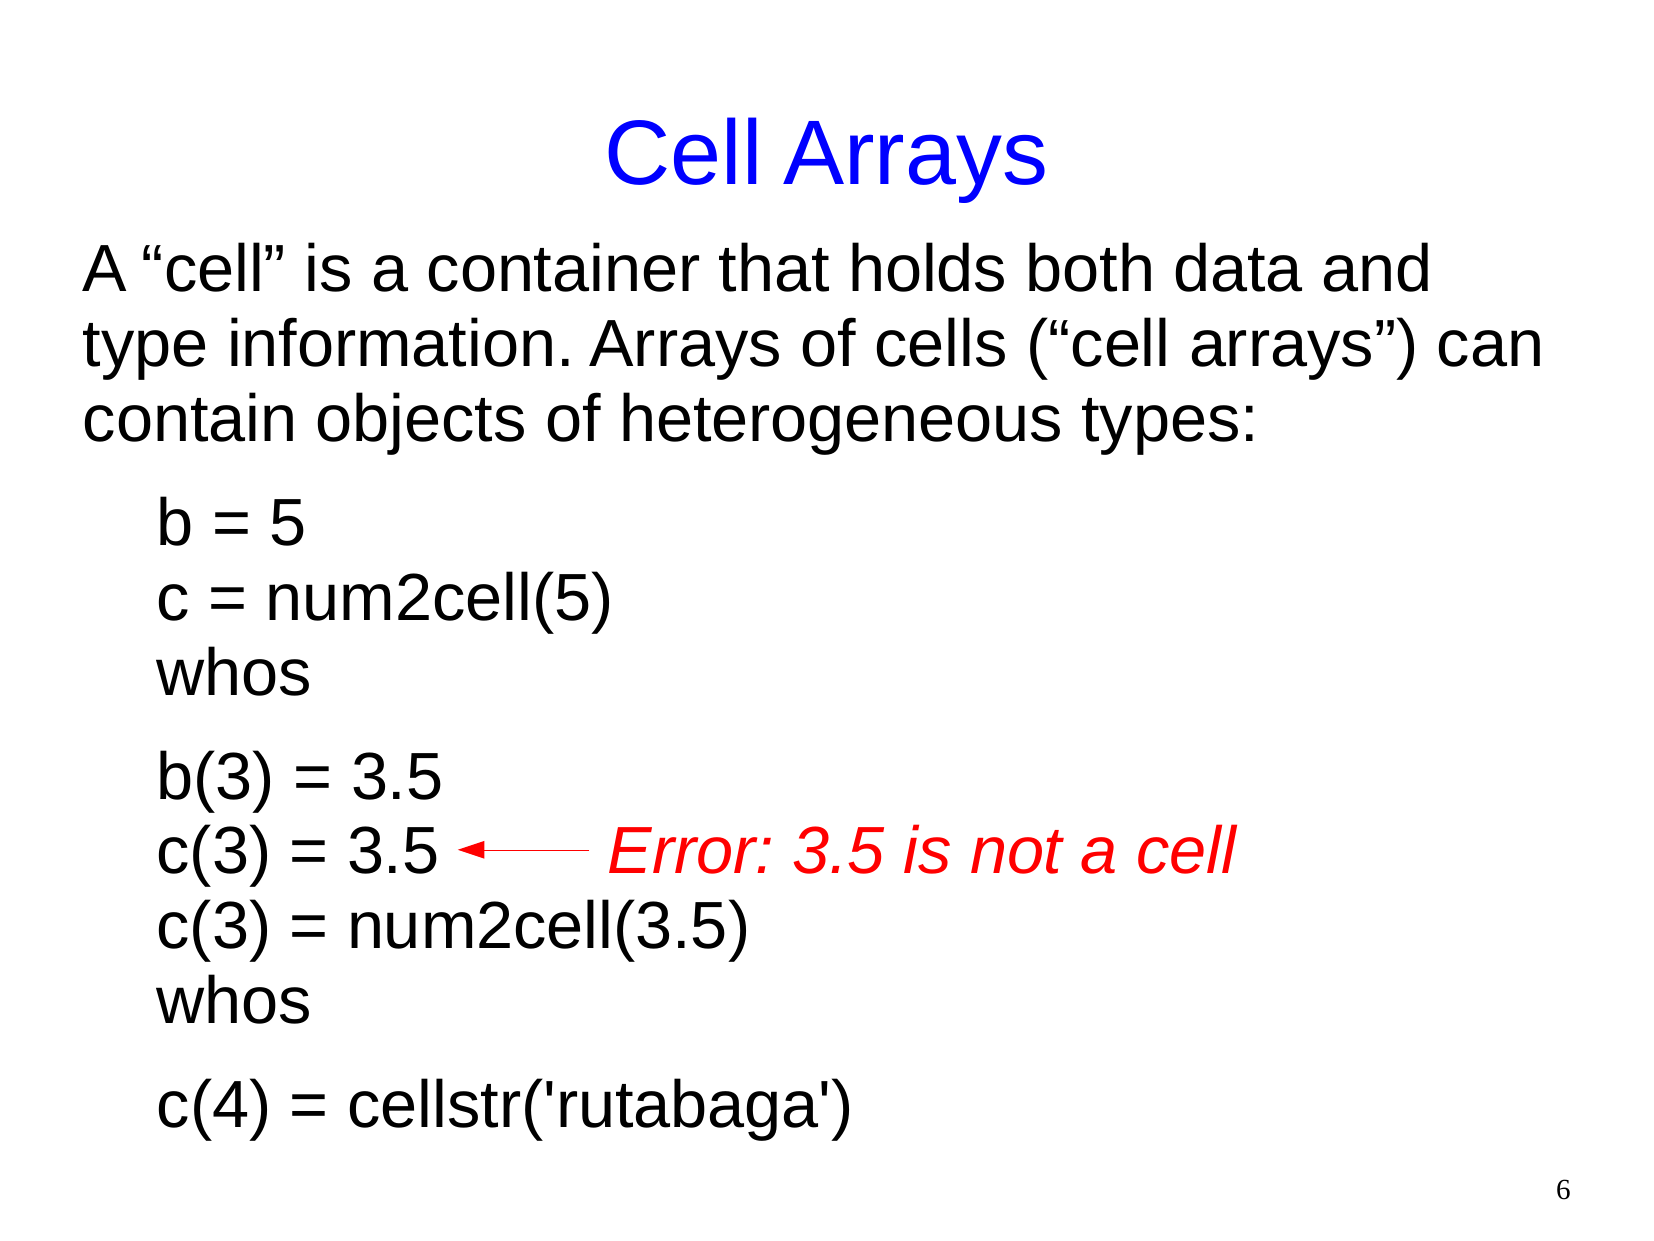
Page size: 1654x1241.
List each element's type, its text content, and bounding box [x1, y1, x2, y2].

list A “cell” is a container that holds both data and type information. Arrays of cells (“cell arrays”) can contain objects of heterogeneous types: b = 5 c = num2cell(5) whos b(3) = 3.5 c(3) = 3.5 Error: 3.5 is not a cell c(3) = num2cell(3.5) whos c(4) = cellstr('rutabaga') [82, 231, 1571, 1143]
title Cell Arrays [82, 56, 1571, 231]
